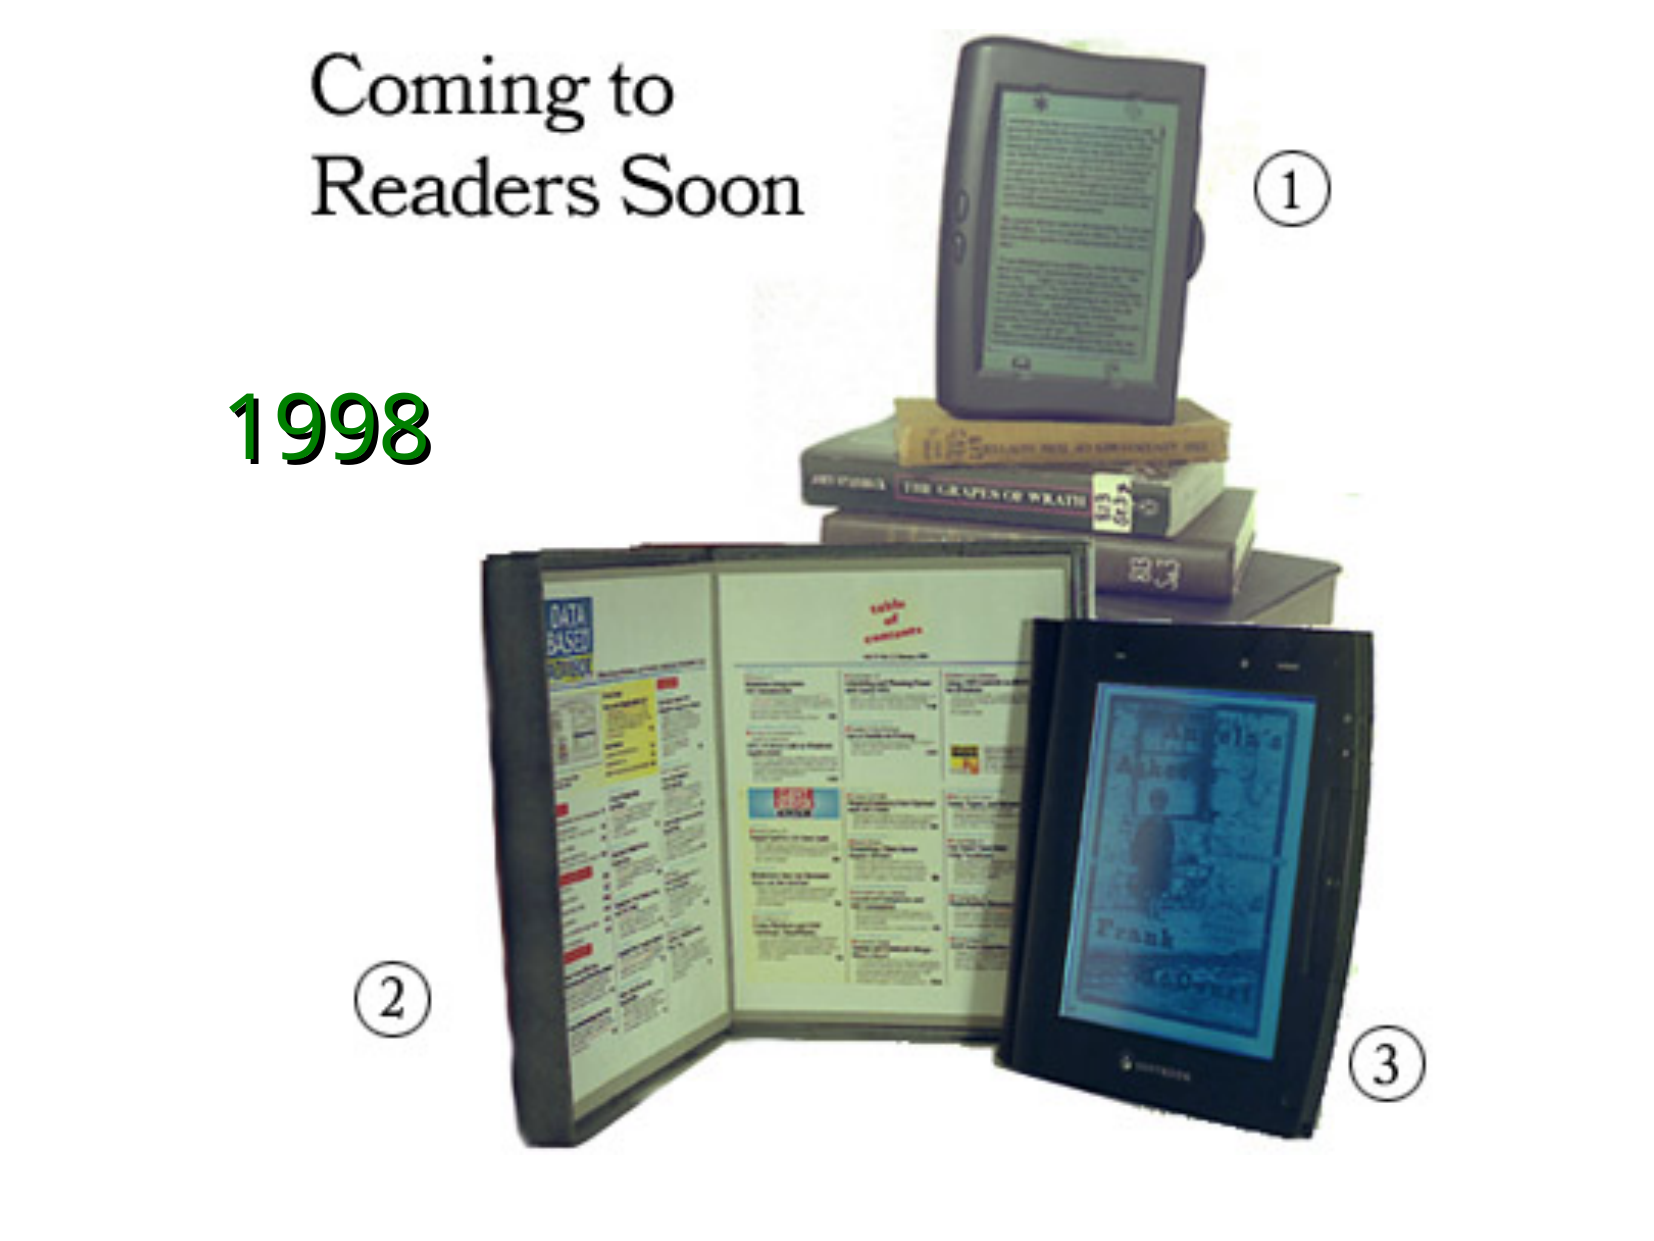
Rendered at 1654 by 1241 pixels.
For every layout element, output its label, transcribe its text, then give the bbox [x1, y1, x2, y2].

picture [282, 29, 1447, 1157]
text_box 1998 [206, 354, 429, 476]
